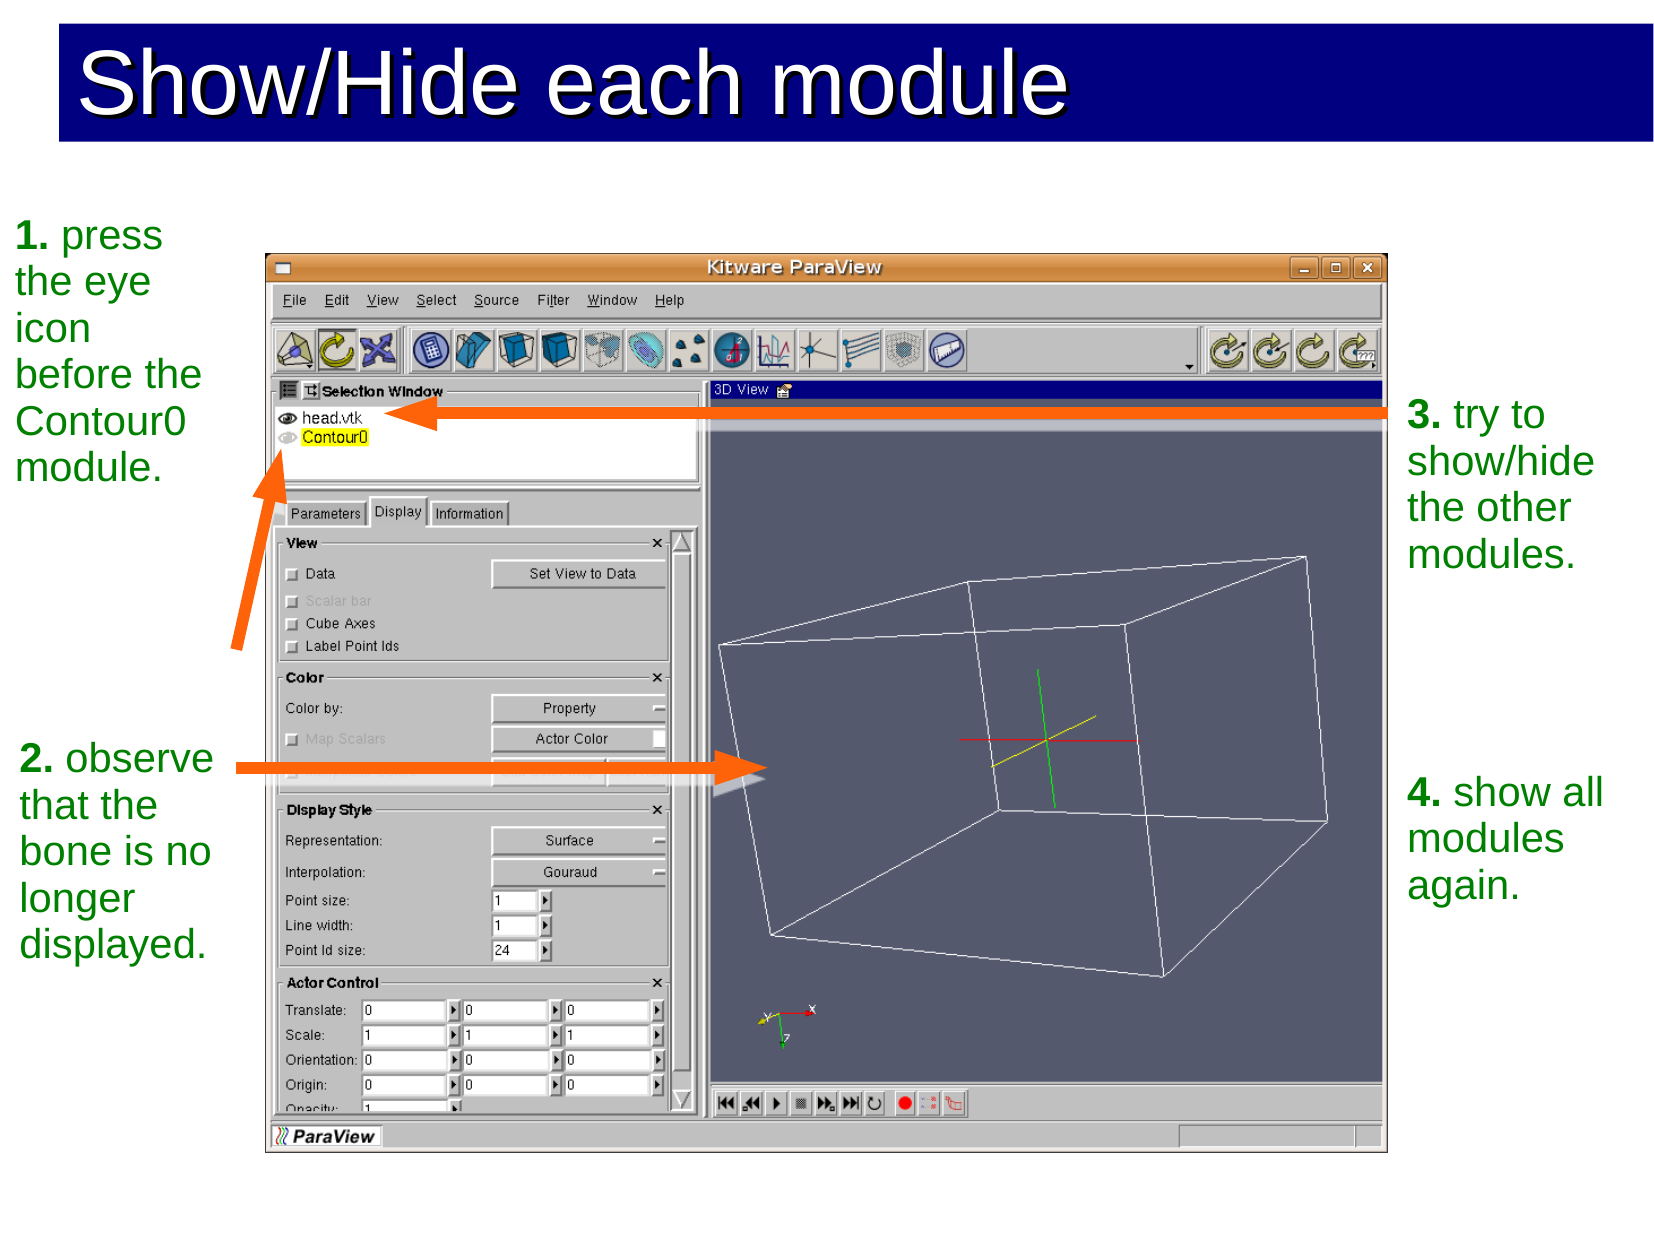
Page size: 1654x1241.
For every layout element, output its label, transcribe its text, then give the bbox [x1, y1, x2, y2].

picture [265, 253, 1388, 1153]
text_box 1. press the eye icon before the Contour0 module. [0, 203, 232, 533]
text_box 3. try to show/hide the other modules. [1392, 383, 1654, 609]
title Show/Hide each module [76, 23, 1565, 142]
text_box 4. show all modules again. [1392, 761, 1654, 935]
text_box 2. observe that the bone is no longer displayed. [4, 727, 237, 1005]
